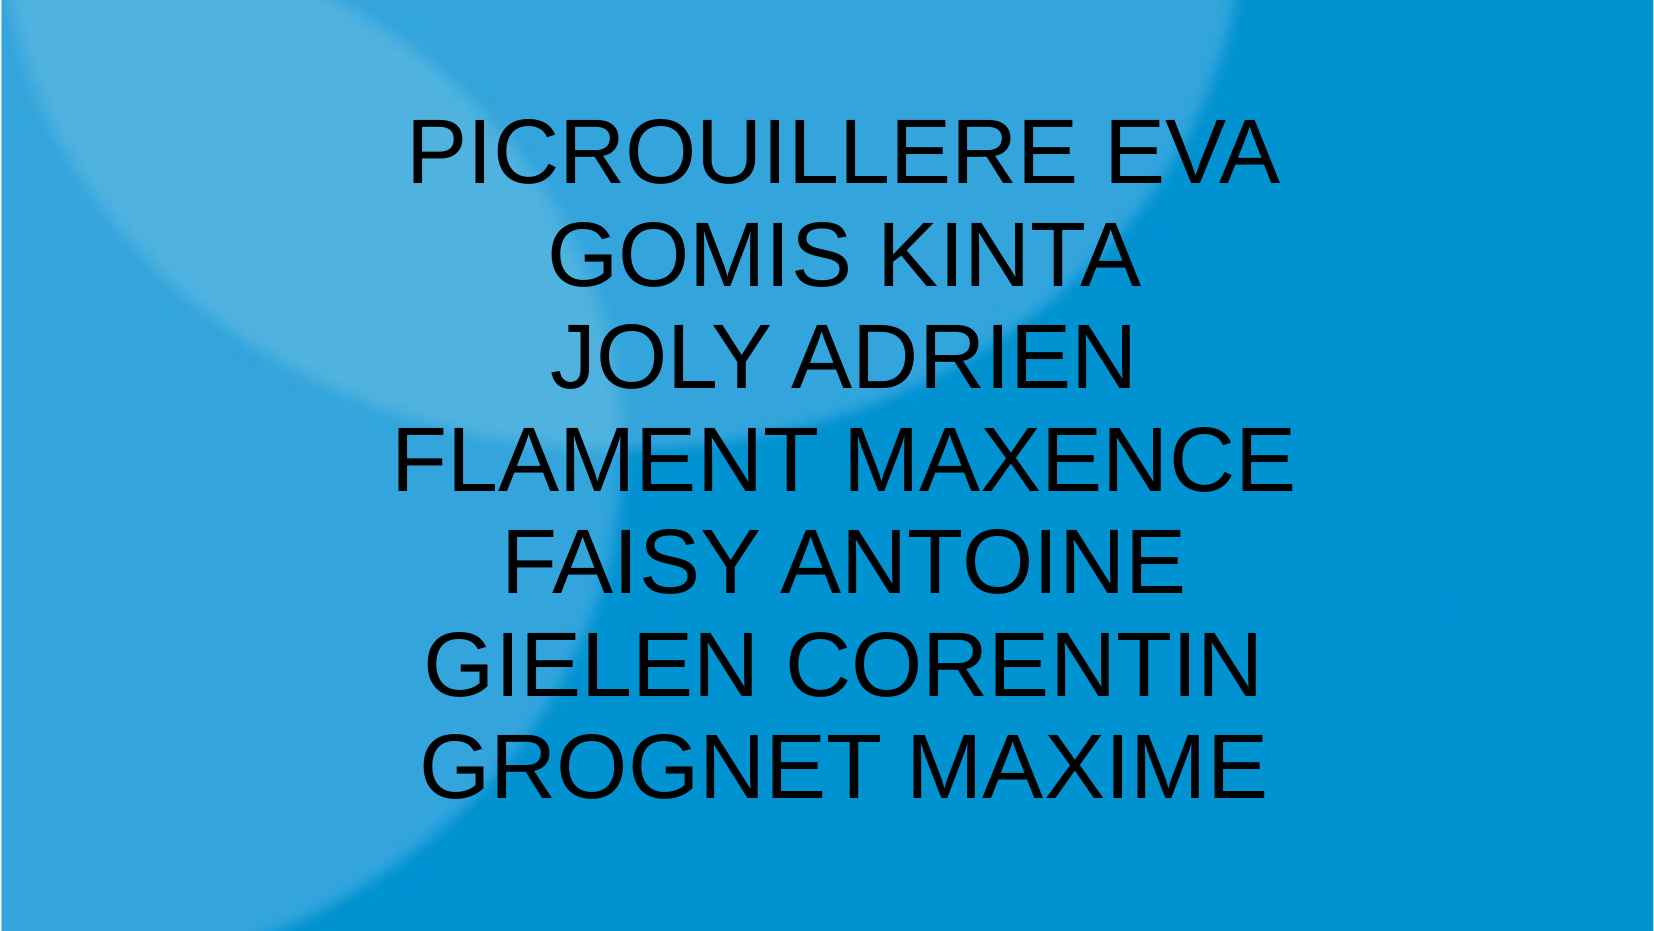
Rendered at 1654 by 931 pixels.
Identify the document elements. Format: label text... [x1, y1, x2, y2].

title PICROUILLERE EVA GOMIS KINTA JOLY ADRIEN FLAMENT MAXENCE FAISY ANTOINE GIELEN CORENTIN GROGNET MAXIME [100, 100, 1589, 819]
picture [0, 0, 1237, 931]
